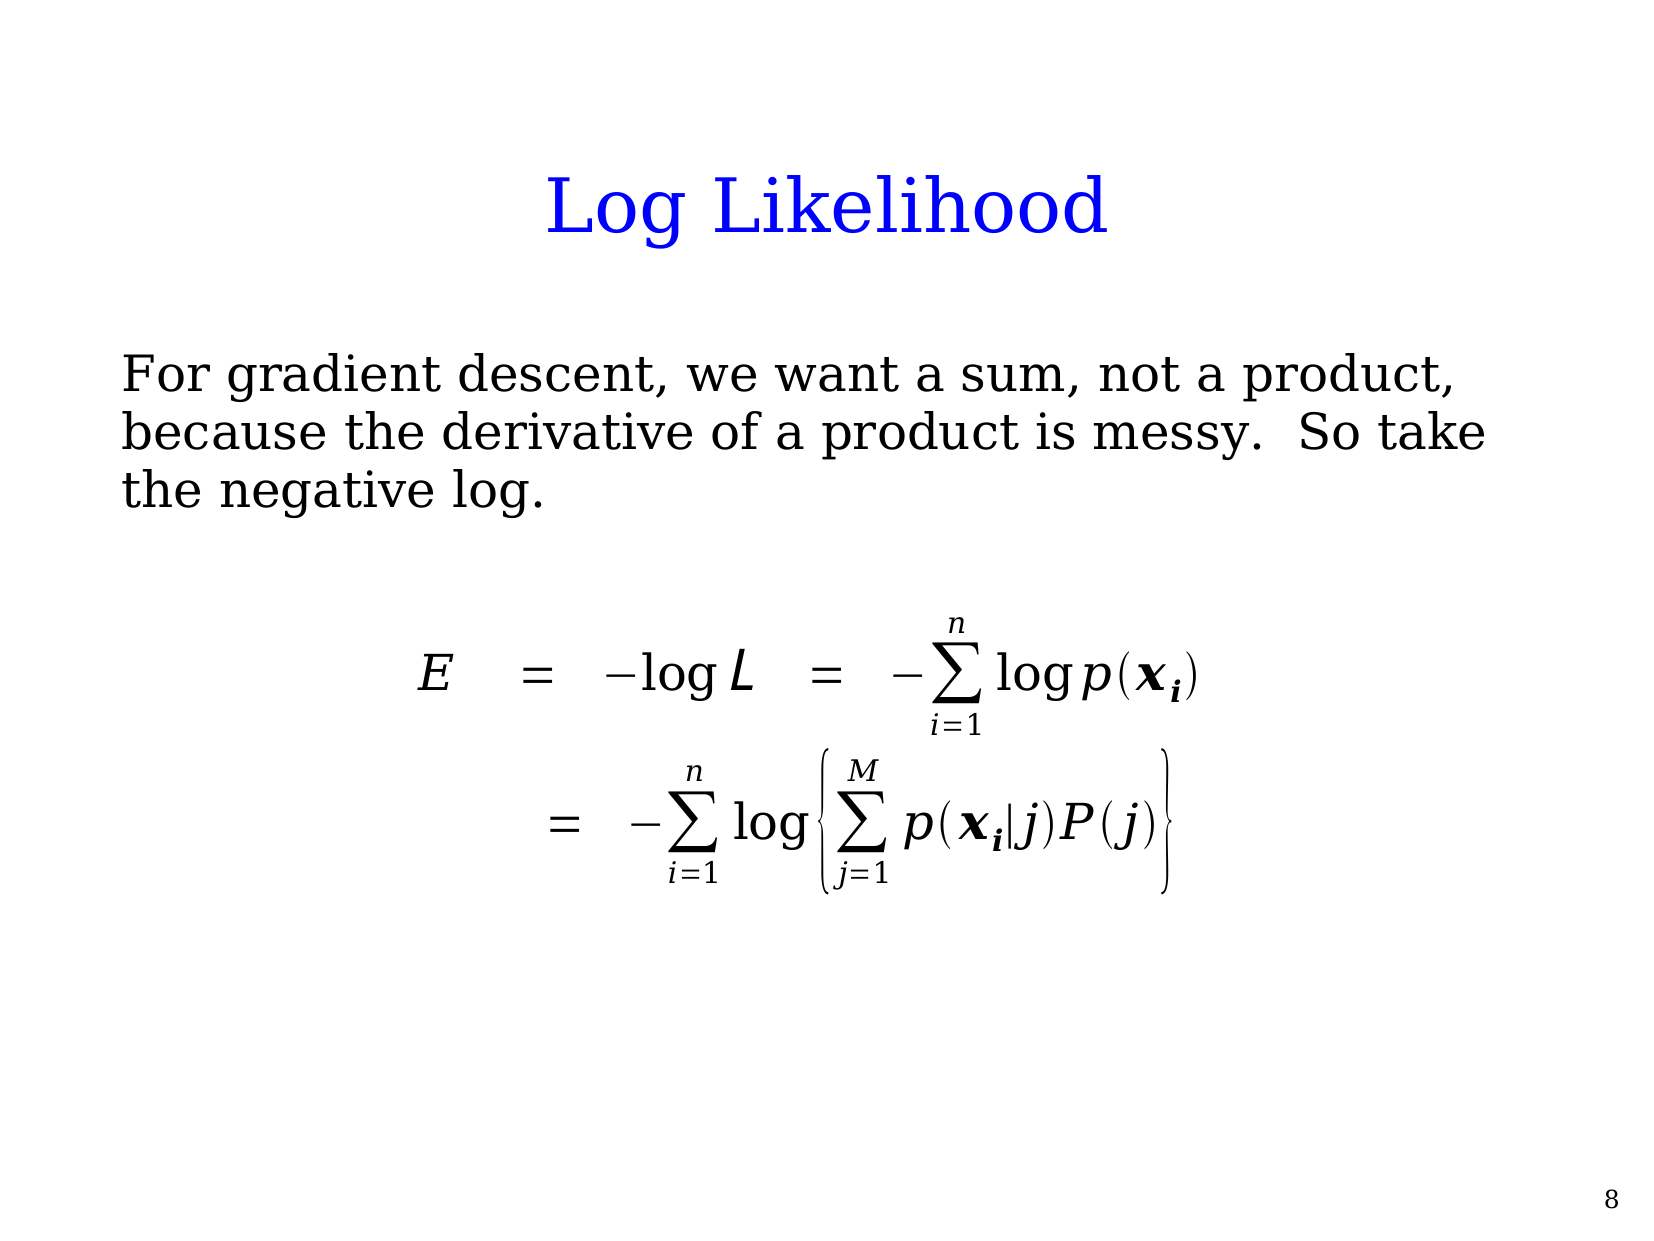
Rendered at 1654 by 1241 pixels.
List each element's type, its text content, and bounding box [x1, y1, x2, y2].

list For gradient descent, we want a sum, not a product, because the derivative of a product is messy. So take the negative log. [121, 344, 1534, 1127]
chart [411, 600, 1206, 898]
title Log Likelihood [121, 102, 1534, 311]
